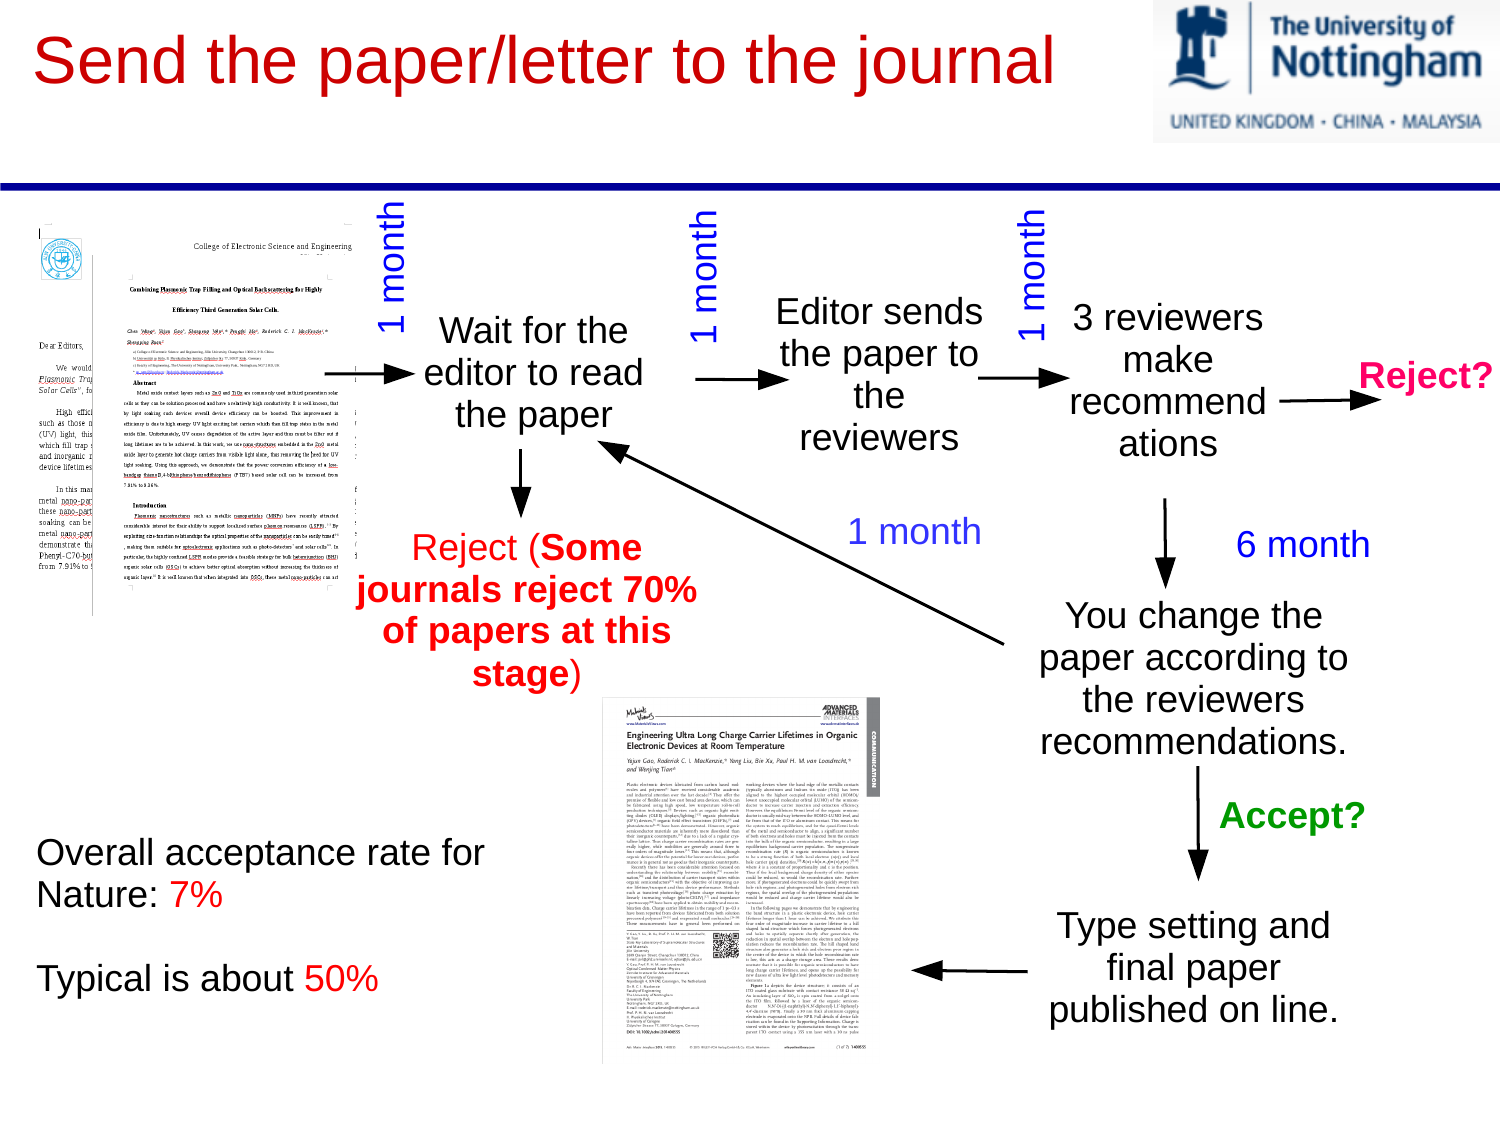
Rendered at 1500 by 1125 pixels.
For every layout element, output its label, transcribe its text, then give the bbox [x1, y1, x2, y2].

text_box Type setting and final paper published on line. [1023, 896, 1365, 1074]
text_box Wait for the editor to read the paper [351, 302, 681, 443]
text_box 3 reviewers make recommendations [1017, 289, 1284, 515]
text_box You change the paper according to the reviewers recommendations. [1023, 587, 1365, 770]
picture [602, 697, 880, 1064]
text_box 1 month [674, 139, 732, 361]
picture [1153, 0, 1500, 143]
text_box Reject? [1308, 346, 1500, 436]
text_box Reject (Some journals reject 70% of papers at this stage) [293, 518, 725, 786]
text_box 1 month [362, 129, 420, 351]
text_box Overall acceptance rate for Nature: 7% Typical is about 50% [21, 824, 567, 1025]
text_box Send the paper/letter to the journal [17, 15, 1148, 199]
text_box 6 month [1221, 516, 1442, 574]
text_box 1 month [1003, 137, 1060, 359]
text_box 1 month [832, 502, 1054, 560]
picture [32, 223, 363, 617]
text_box Editor sends the paper to the reviewers [721, 282, 1002, 508]
text_box Accept? [1204, 787, 1417, 887]
